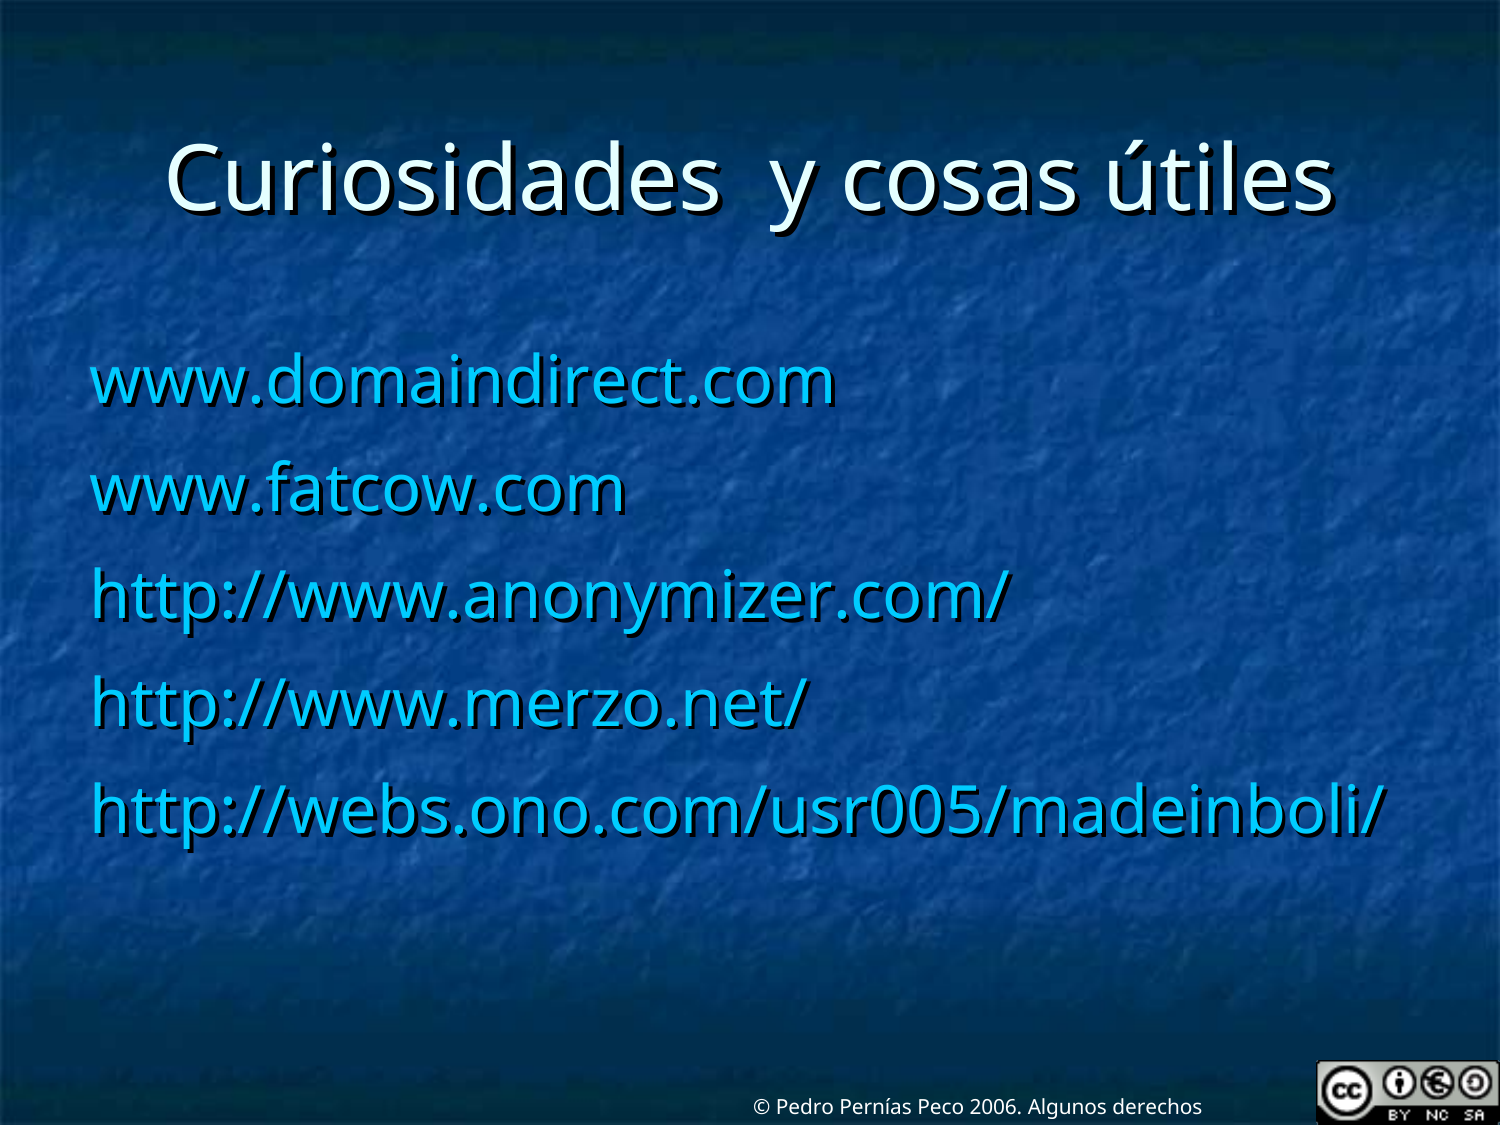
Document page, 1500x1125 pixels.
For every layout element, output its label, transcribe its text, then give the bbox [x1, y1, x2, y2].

picture [0, 0, 1500, 1125]
picture [1182, 1104, 1189, 1113]
title Curiosidades y cosas útiles [75, 62, 1426, 288]
list www.domaindirect.com www.fatcow.com http://www.anonymizer.com/ http://www.merzo.net/ http://webs.ono.com/usr005/madeinboli/ [75, 324, 1426, 1020]
